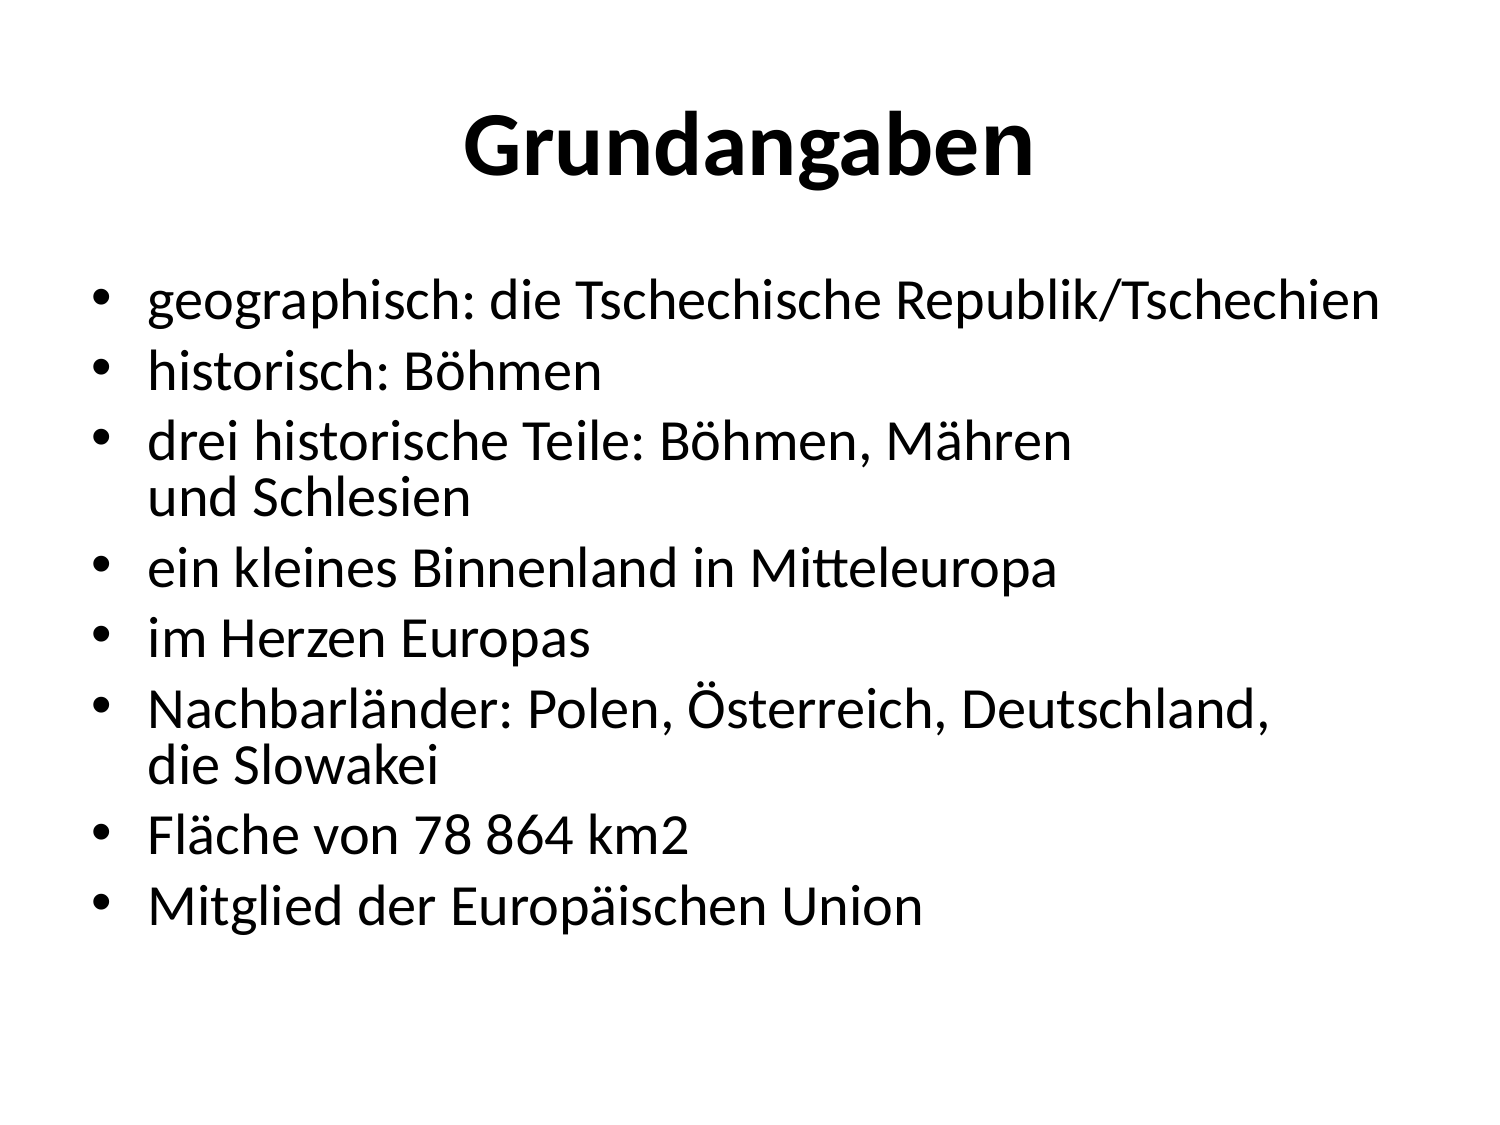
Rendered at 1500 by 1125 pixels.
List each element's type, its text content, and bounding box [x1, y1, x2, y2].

list geographisch: die Tschechische Republik/Tschechien historisch: Böhmen drei historische Teile: Böhmen, Mähren und Schlesien ein kleines Binnenland in Mitteleuropa im Herzen Europas Nachbarländer: Polen, Österreich, Deutschland, die Slowakei Fläche von 78 864 km2 Mitglied der Europäischen Union [76, 267, 1427, 1010]
title Grundangaben [75, 45, 1426, 233]
